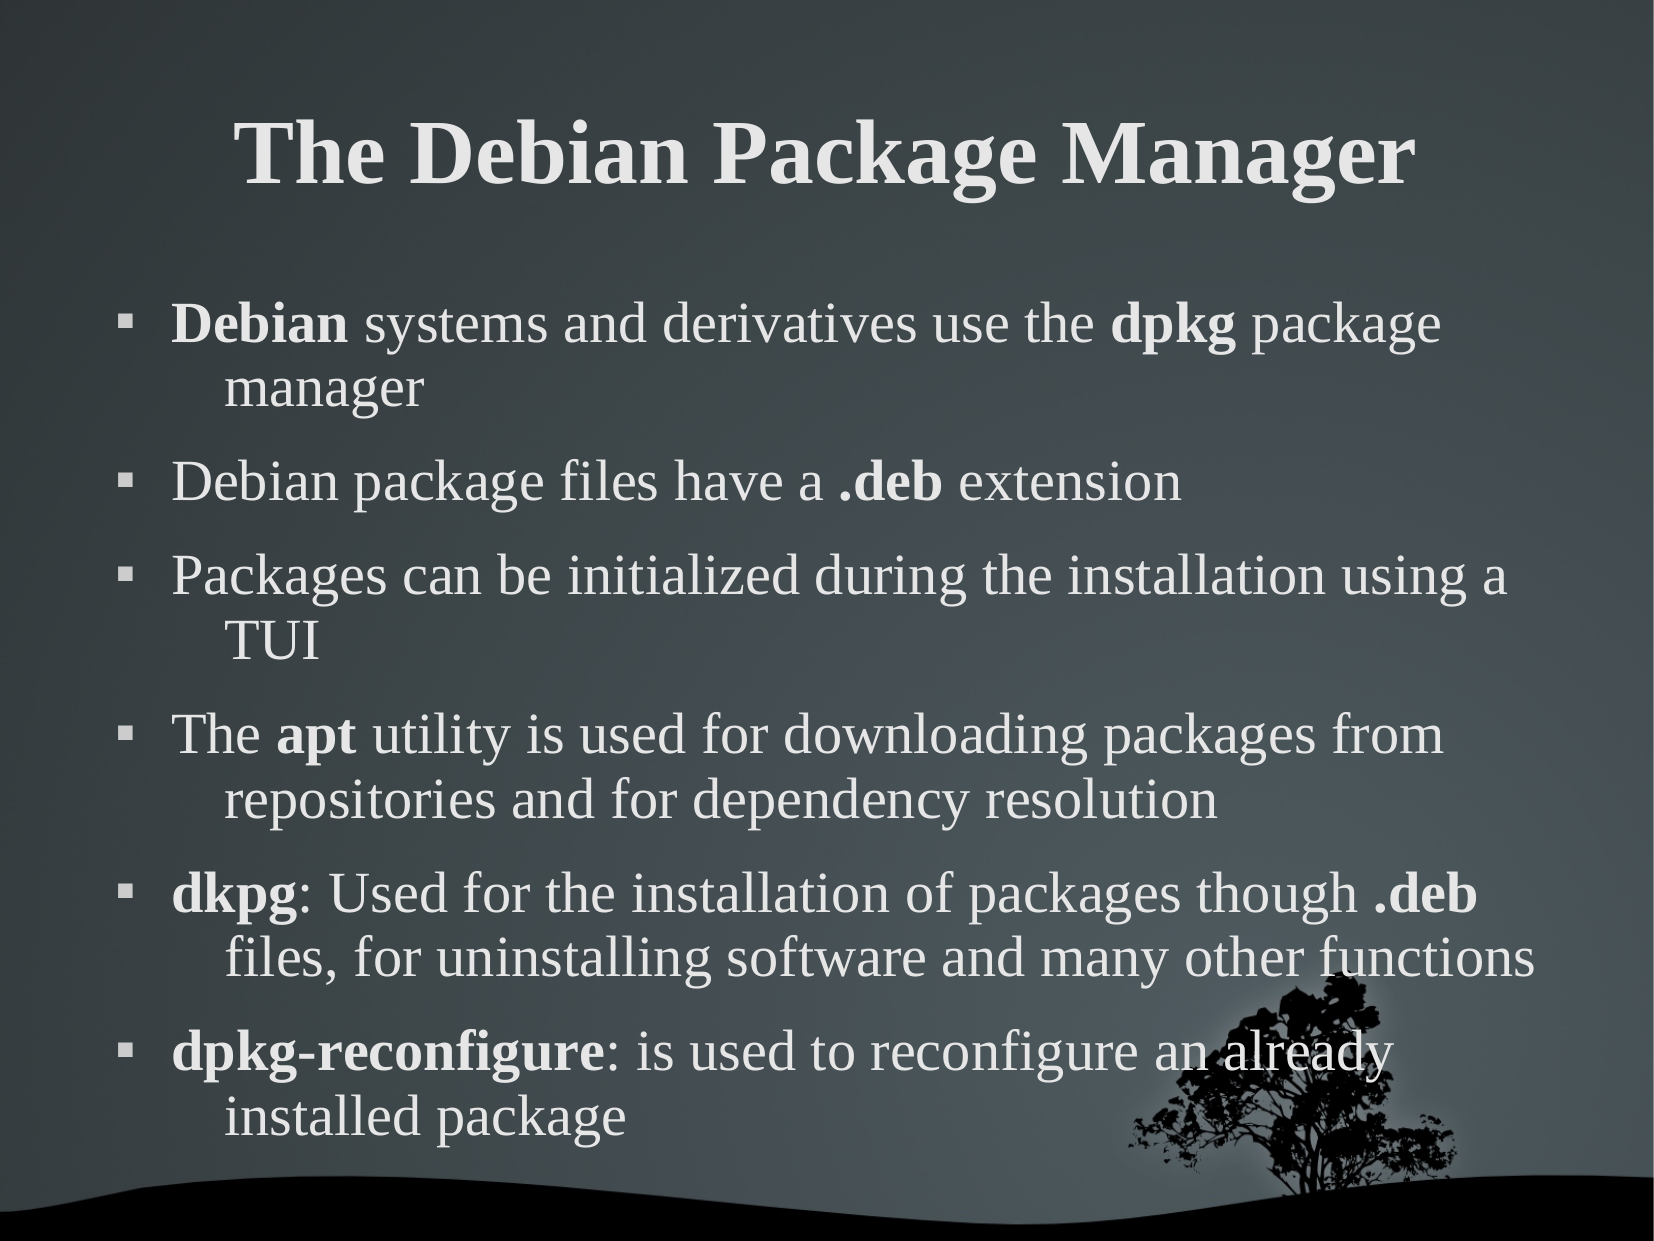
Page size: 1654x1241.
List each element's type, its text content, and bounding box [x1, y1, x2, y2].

list Debian systems and derivatives use the dpkg package manager Debian package files have a .deb extension Packages can be initialized during the installation using a TUI The apt utility is used for downloading packages from repositories and for dependency resolution dkpg: Used for the installation of packages though .deb files, for uninstalling software and many other functions dpkg-reconfigure: is used to reconfigure an already installed package [82, 290, 1571, 1196]
title The Debian Package Manager [82, 49, 1571, 257]
picture [0, 0, 1654, 1241]
